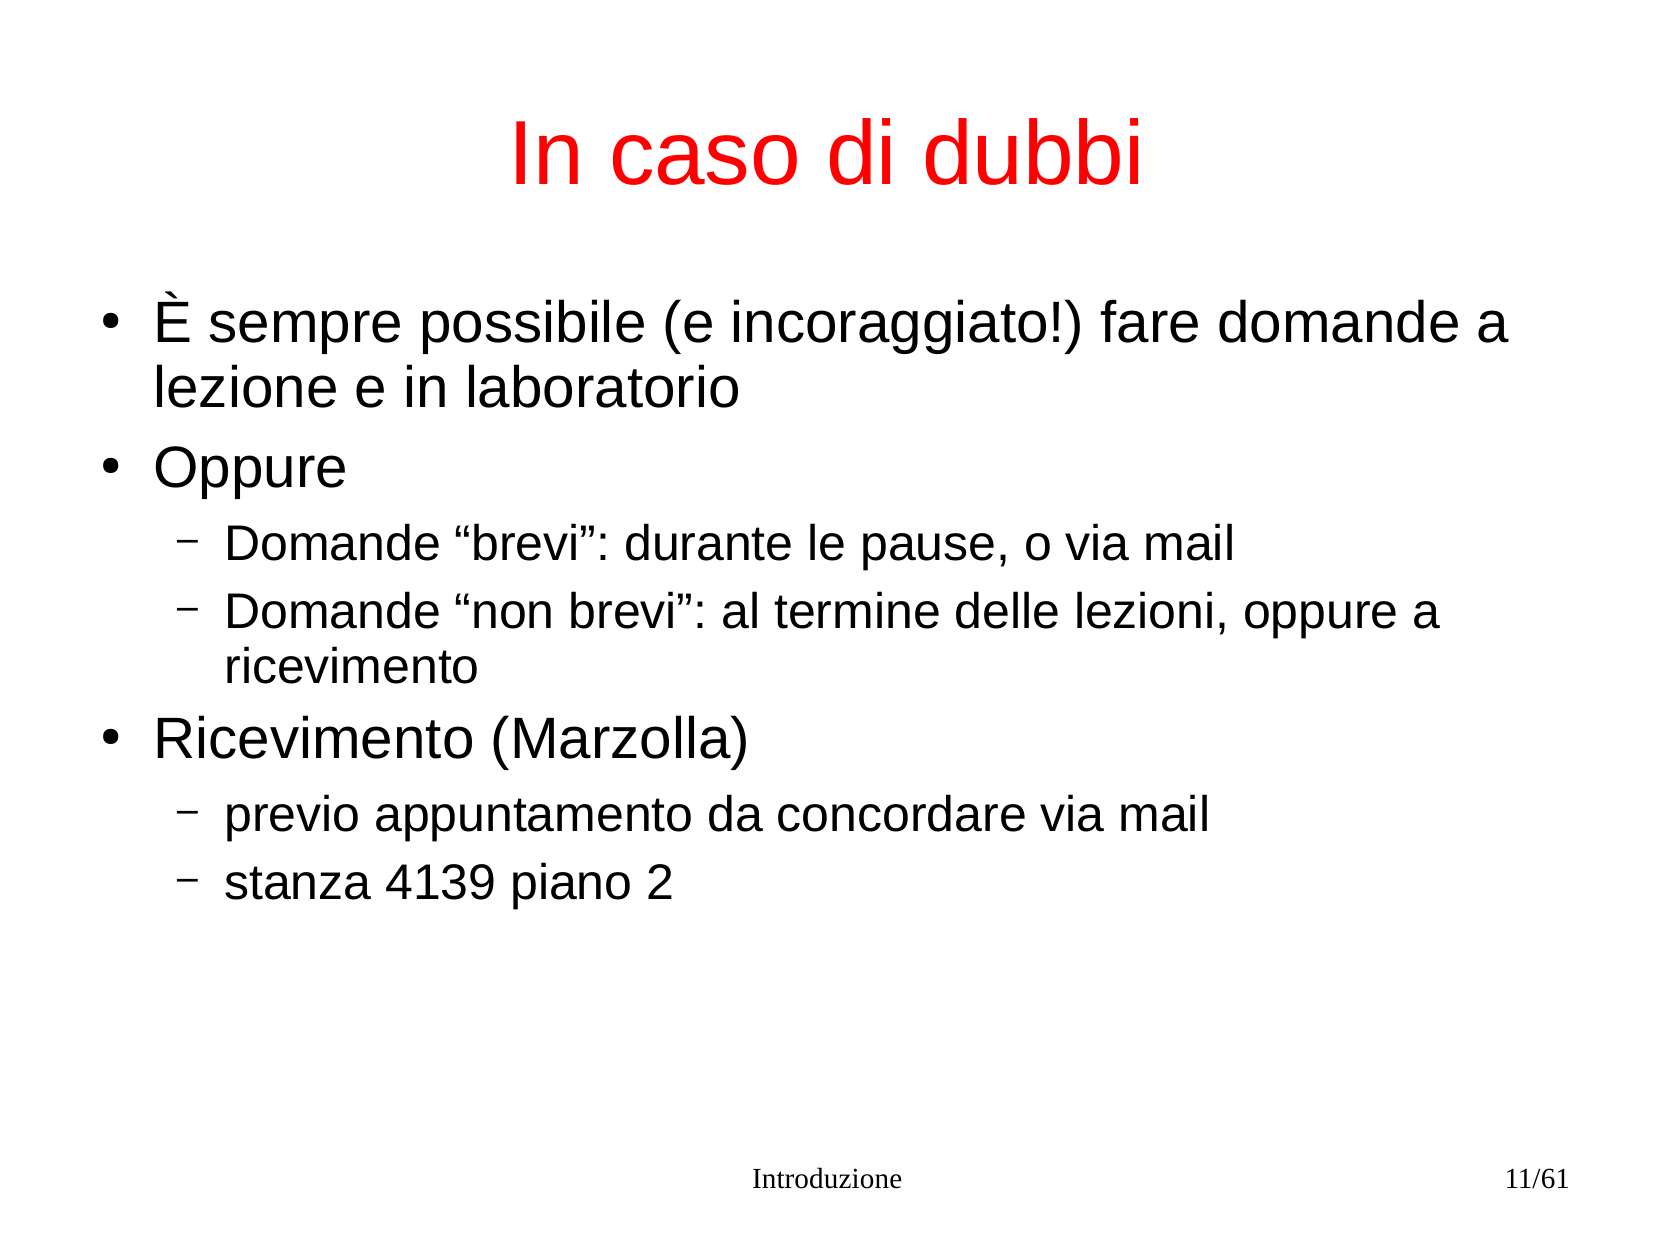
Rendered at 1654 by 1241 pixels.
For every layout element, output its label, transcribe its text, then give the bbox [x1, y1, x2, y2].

list È sempre possibile (e incoraggiato!) fare domande a lezione e in laboratorio Oppure Domande “brevi”: durante le pause, o via mail Domande “non brevi”: al termine delle lezioni, oppure a ricevimento Ricevimento (Marzolla) previo appuntamento da concordare via mail stanza 4139 piano 2 [82, 290, 1571, 1126]
title In caso di dubbi [82, 49, 1571, 257]
